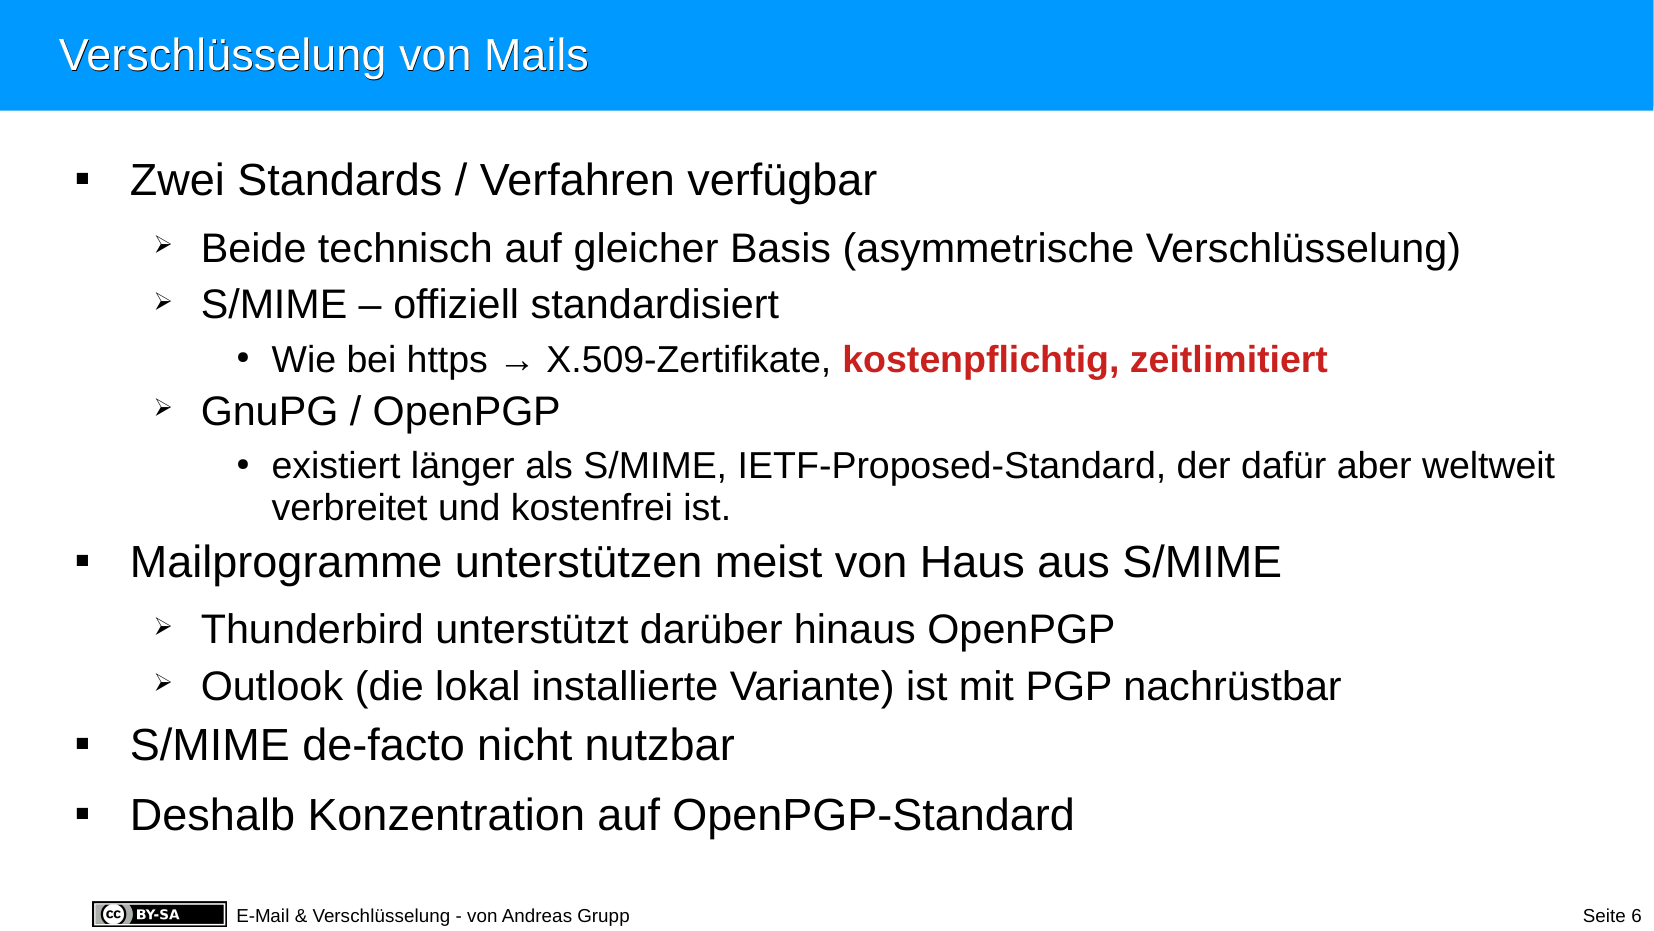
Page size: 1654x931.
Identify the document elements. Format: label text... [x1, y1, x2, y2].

picture [92, 901, 227, 927]
list Zwei Standards / Verfahren verfügbar Beide technisch auf gleicher Basis (asymmetrische Verschlüsselung) S/MIME – offiziell standardisiert Wie bei https → X.509-Zertifikate, kostenpflichtig, zeitlimitiert GnuPG / OpenPGP existiert länger als S/MIME, IETF-Proposed-Standard, der dafür aber weltweit verbreitet und kostenfrei ist. Mailprogramme unterstützen meist von Haus aus S/MIME Thunderbird unterstützt darüber hinaus OpenPGP Outlook (die lokal installierte Variante) ist mit PGP nachrüstbar S/MIME de-facto nicht nutzbar Deshalb Konzentration auf OpenPGP-Standard [59, 154, 1595, 840]
title Verschlüsselung von Mails [59, 21, 1506, 89]
